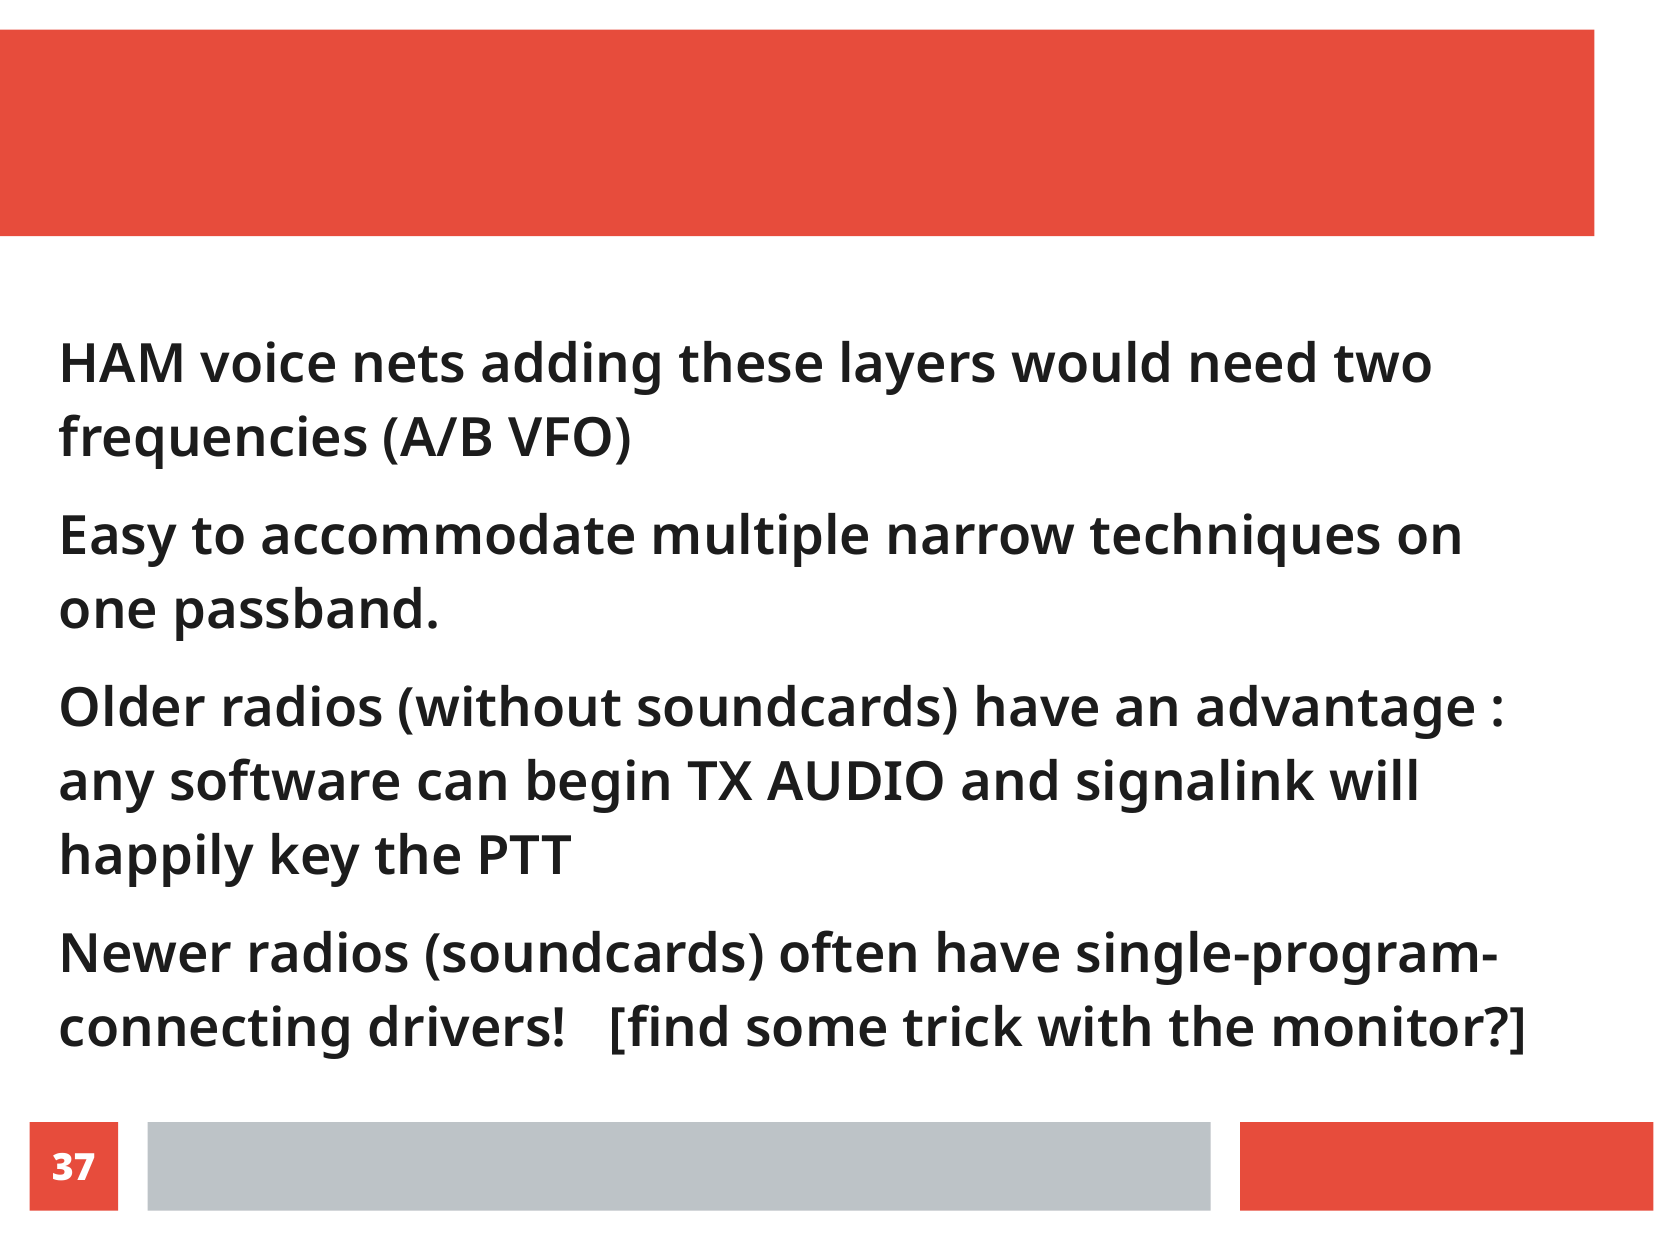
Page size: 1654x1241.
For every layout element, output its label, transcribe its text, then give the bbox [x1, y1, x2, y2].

list HAM voice nets adding these layers would need two frequencies (A/B VFO) Easy to accommodate multiple narrow techniques on one passband. Older radios (without soundcards) have an advantage : any software can begin TX AUDIO and signalink will happily key the PTT Newer radios (soundcards) often have single-program-connecting drivers! [find some trick with the monitor?] [59, 324, 1565, 1093]
